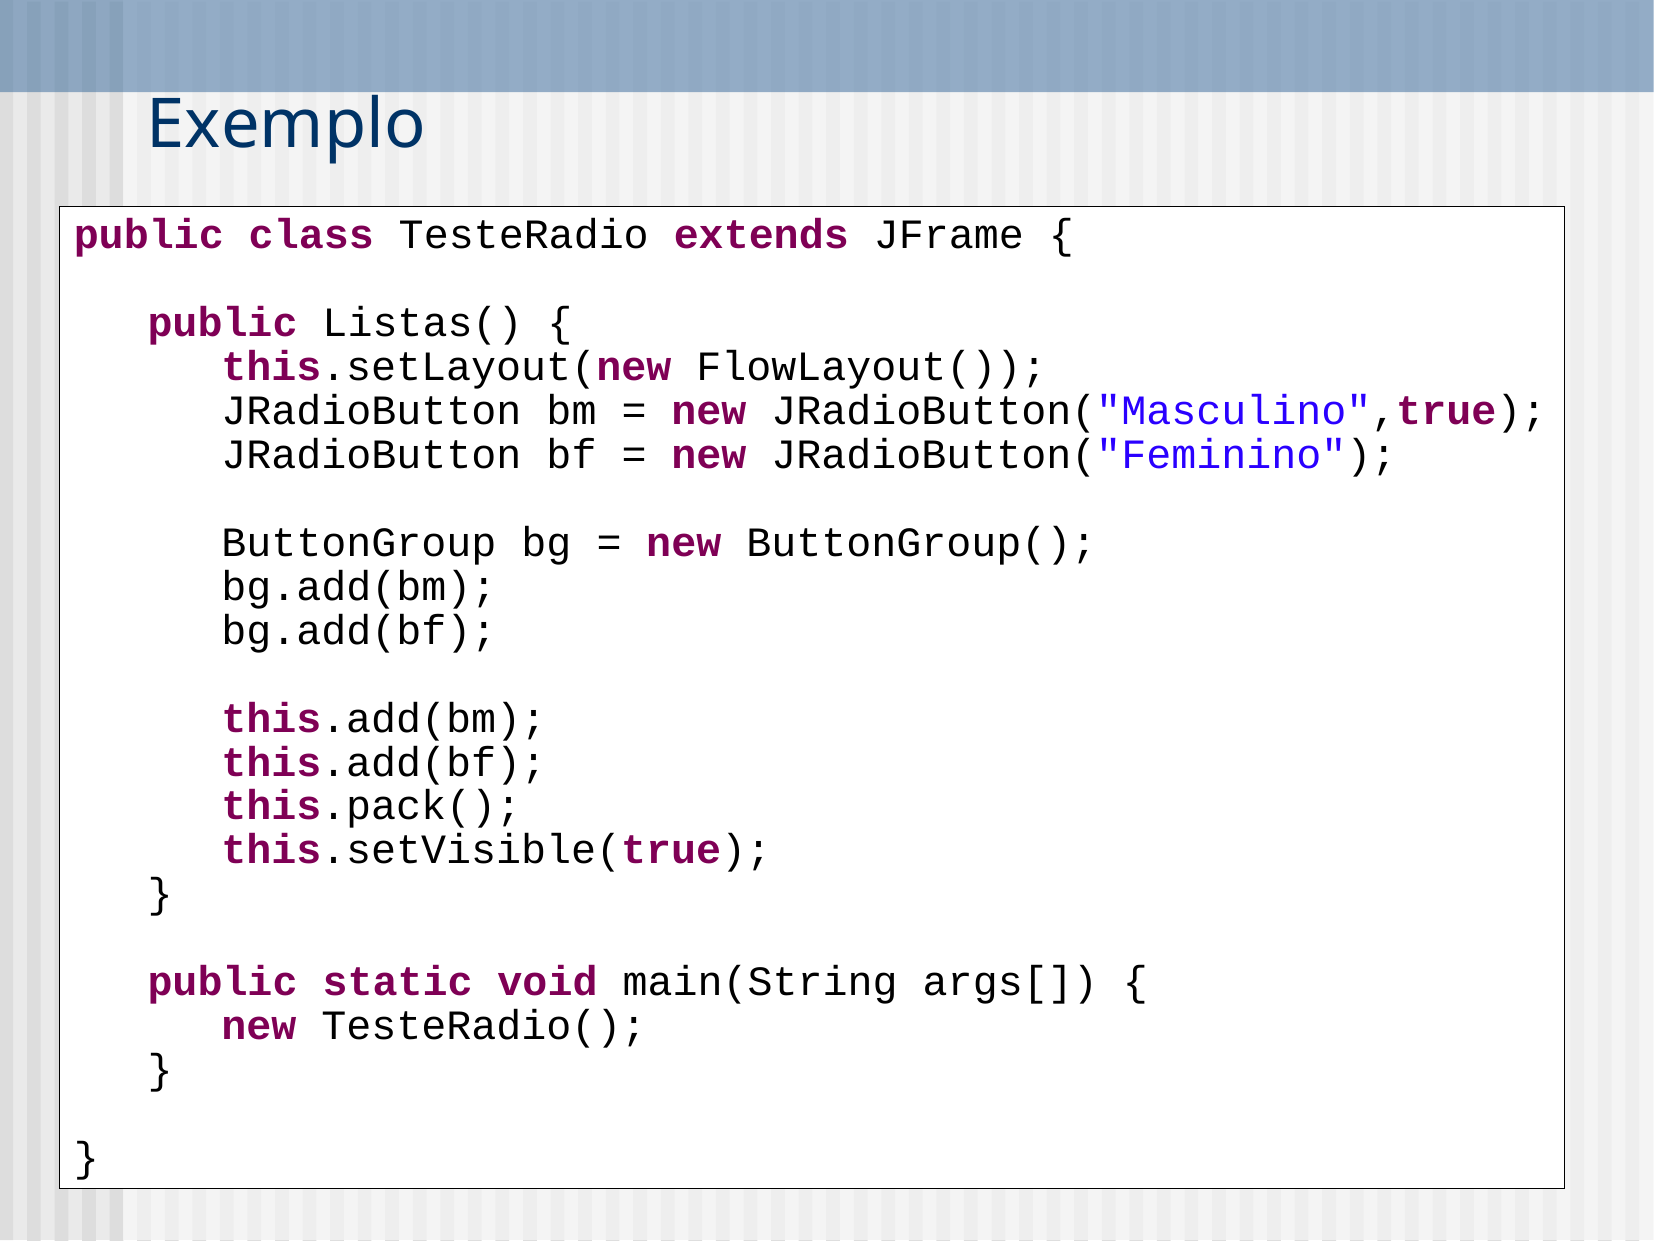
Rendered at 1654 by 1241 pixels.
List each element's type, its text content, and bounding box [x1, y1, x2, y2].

text_box public class TesteRadio extends JFrame { public Listas() { this.setLayout(new FlowLayout()); JRadioButton bm = new JRadioButton("Masculino",true); JRadioButton bf = new JRadioButton("Feminino"); ButtonGroup bg = new ButtonGroup(); bg.add(bm); bg.add(bf); this.add(bm); this.add(bf); this.pack(); this.setVisible(true); } public static void main(String args[]) { new TesteRadio(); } } [59, 206, 1565, 1174]
title Exemplo [146, 29, 1536, 206]
